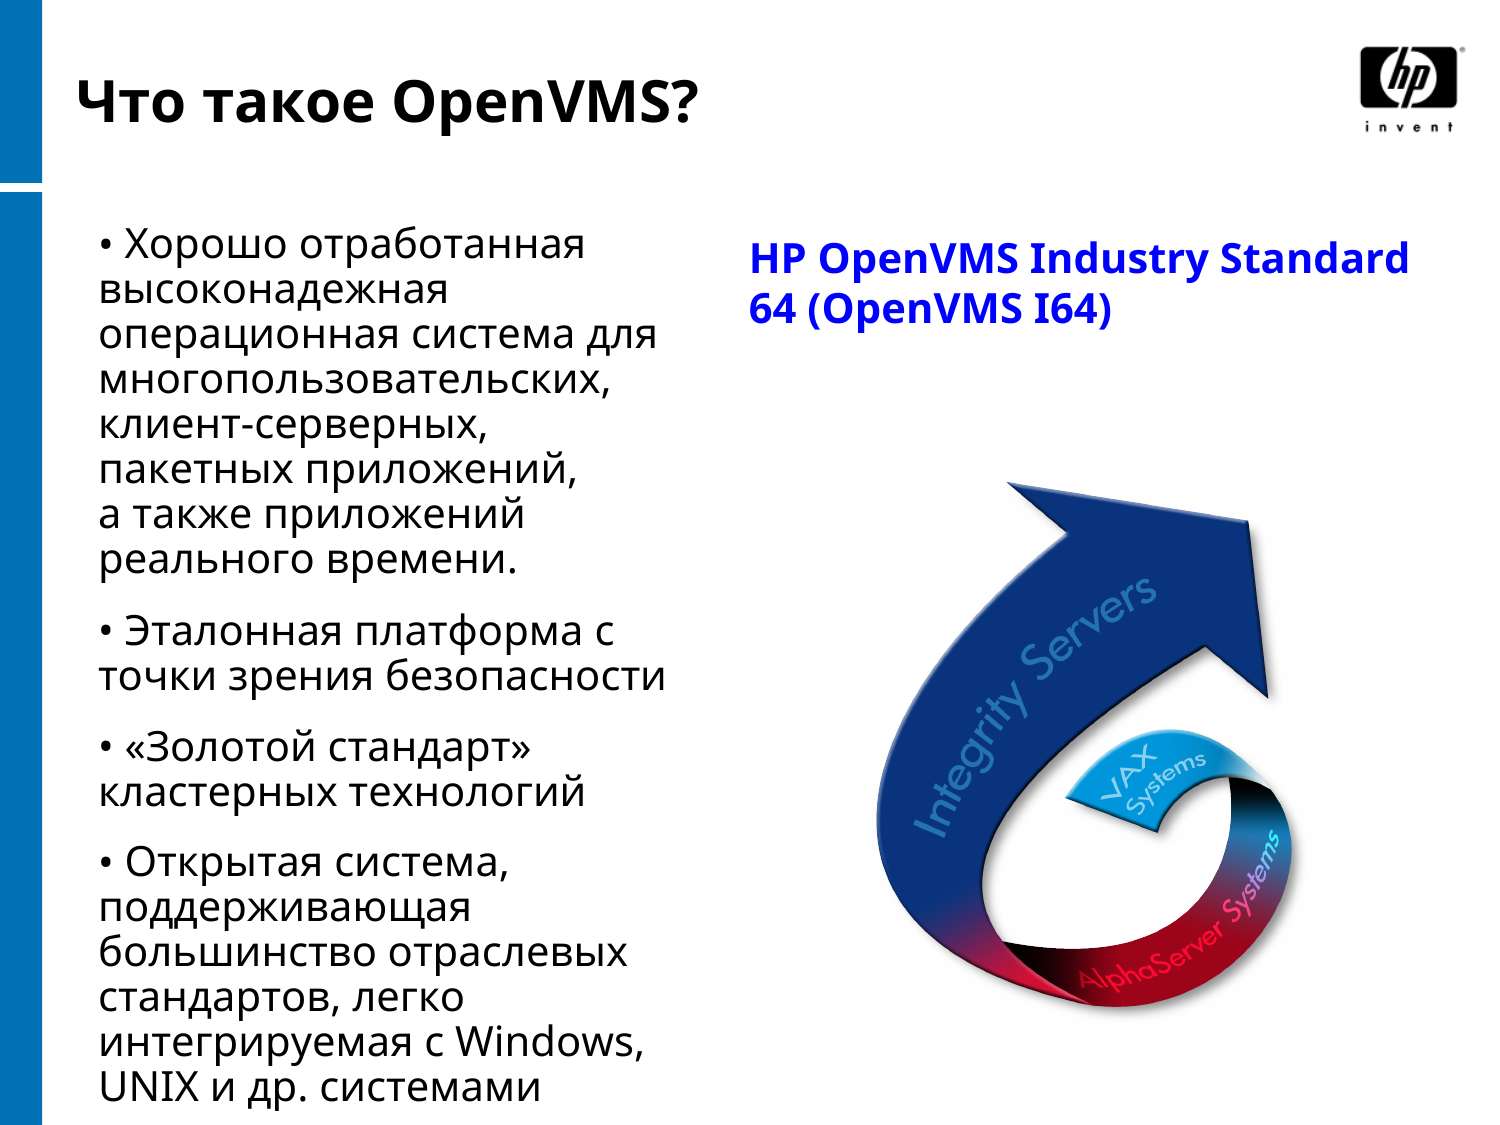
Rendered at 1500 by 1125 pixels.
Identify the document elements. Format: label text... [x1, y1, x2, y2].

picture [800, 411, 1405, 1065]
text_box HP OpenVMS Industry Standard 64 (OpenVMS I64) [734, 223, 1471, 340]
picture [1350, 37, 1472, 141]
text_box Что такое OpenVMS? [76, 31, 1280, 167]
text_box Хорошо отработанная высоконадежная операционная система для многопользовательских, клиент-серверных, пакетных приложений, а также приложений реального времени. Эталонная платформа с точки зрения безопасности «Золотой стандарт» кластерных технологий Открытая система, поддерживающая большинство отраслевых стандартов, легко интегрируемая с Windows, UNIX и др. системами [80, 208, 751, 1084]
